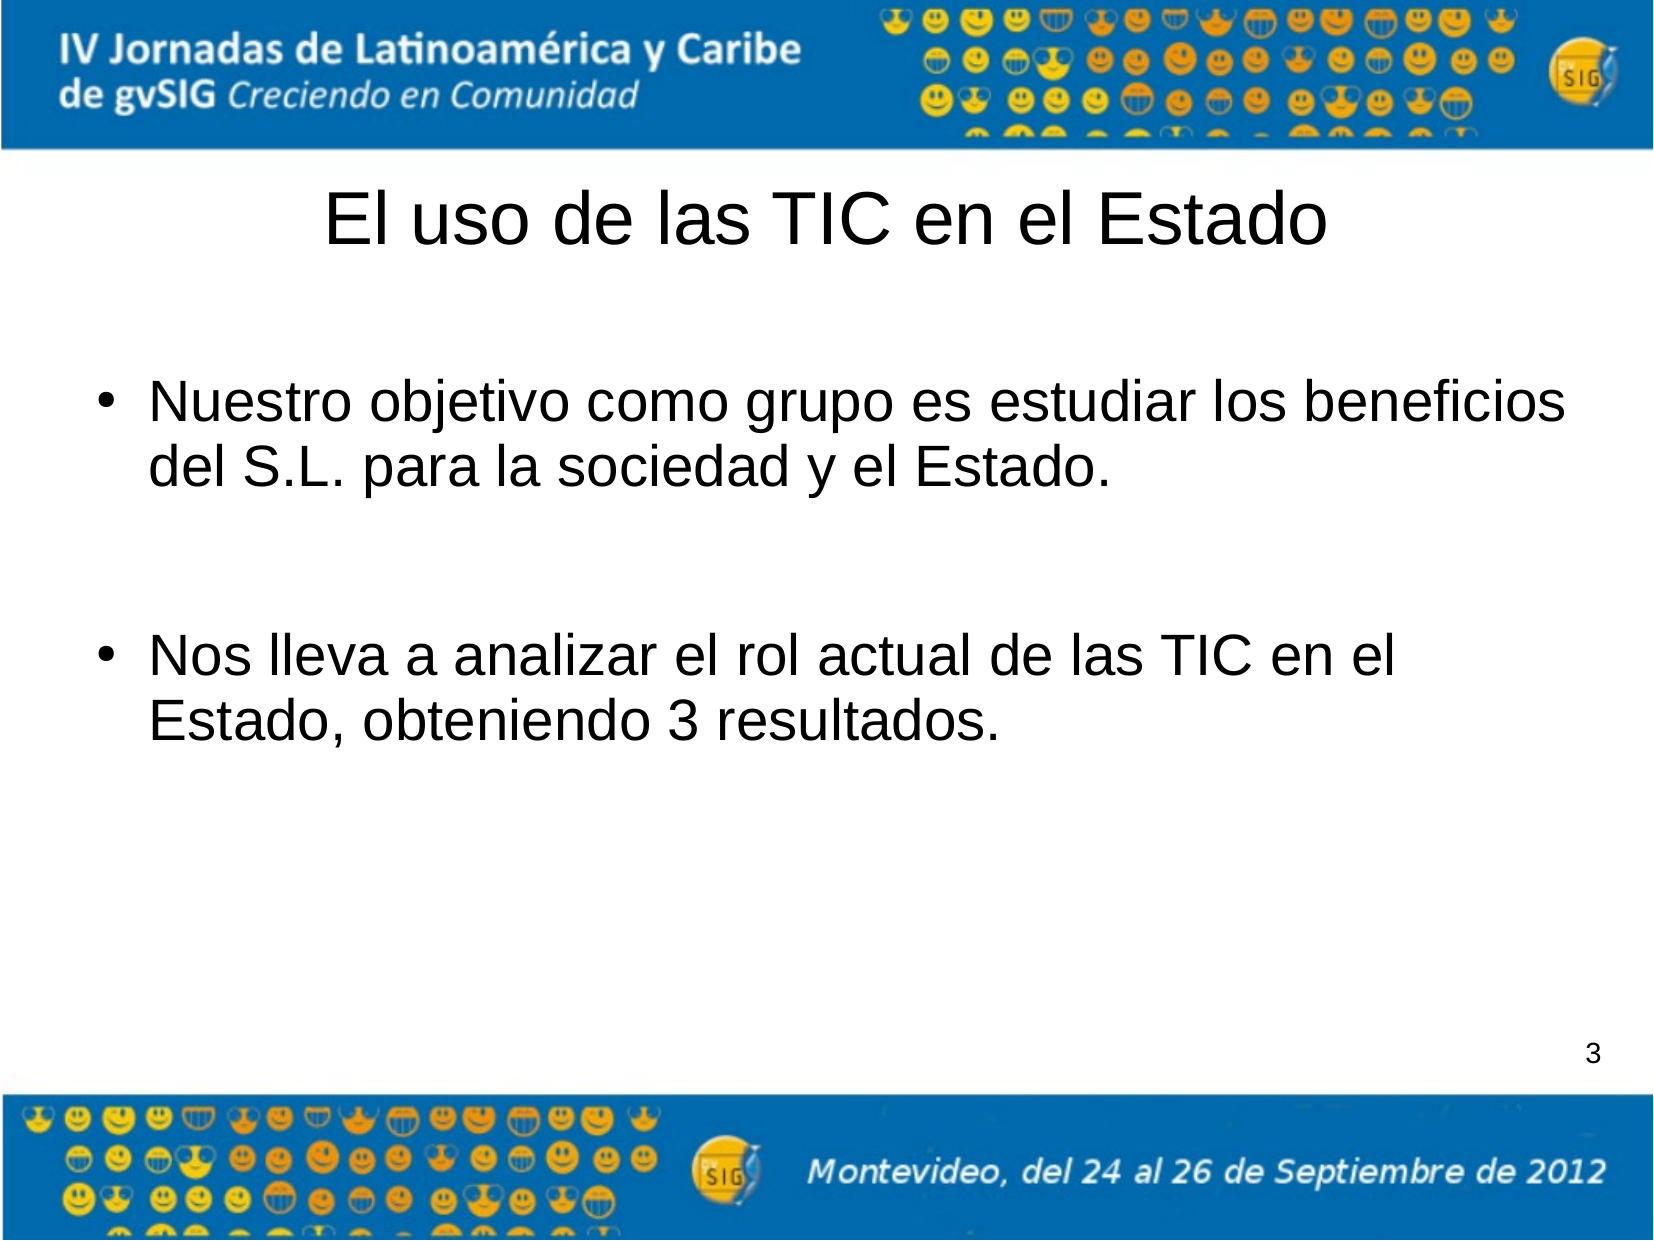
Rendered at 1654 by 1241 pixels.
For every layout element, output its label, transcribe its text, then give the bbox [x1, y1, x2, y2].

list Nuestro objetivo como grupo es estudiar los beneficios del S.L. para la sociedad y el Estado. Nos lleva a analizar el rol actual de las TIC en el Estado, obteniendo 3 resultados. [78, 369, 1571, 1086]
picture [0, 0, 1654, 1240]
title El uso de las TIC en el Estado [82, 168, 1571, 269]
